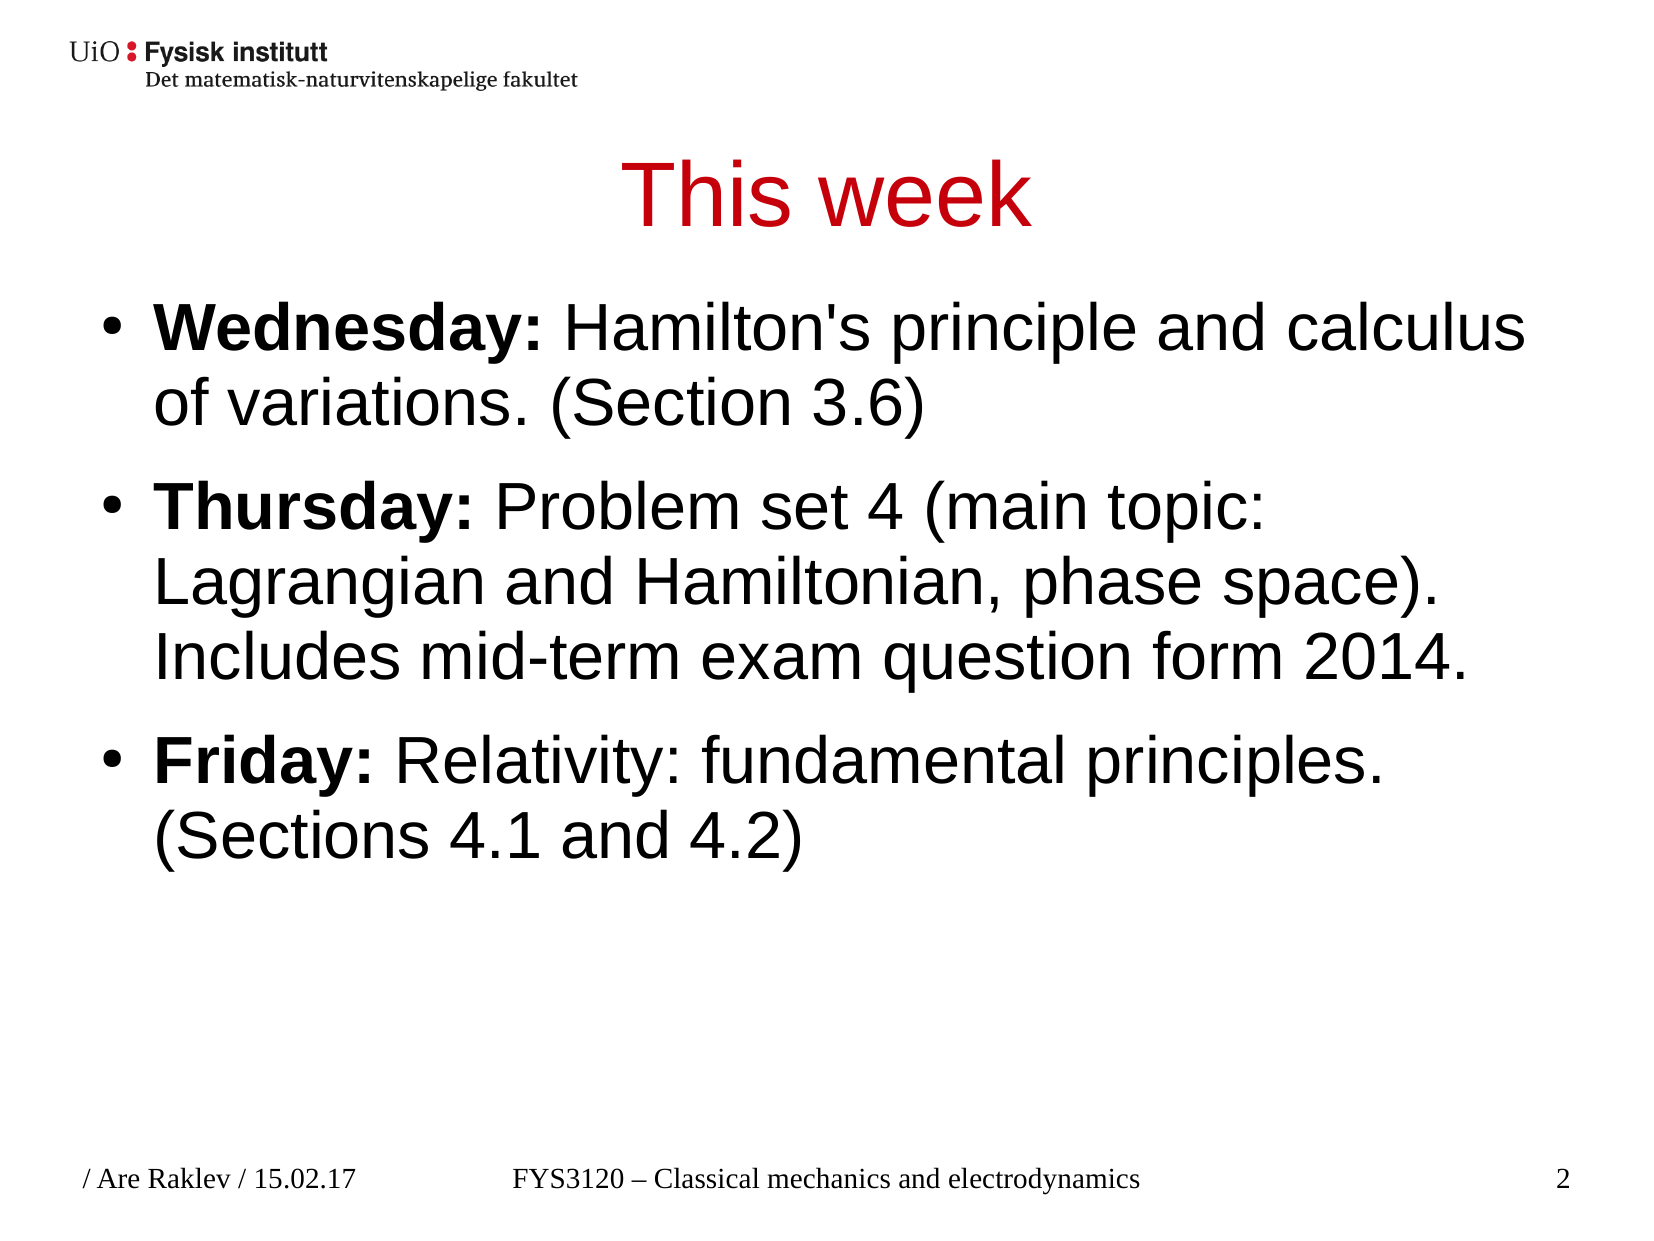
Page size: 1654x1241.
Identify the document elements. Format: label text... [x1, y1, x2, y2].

list Wednesday: Hamilton's principle and calculus of variations. (Section 3.6) Thursday: Problem set 4 (main topic: Lagrangian and Hamiltonian, phase space). Includes mid-term exam question form 2014. Friday: Relativity: fundamental principles. (Sections 4.1 and 4.2) [82, 290, 1576, 1193]
title This week [82, 90, 1571, 290]
picture [68, 37, 581, 93]
